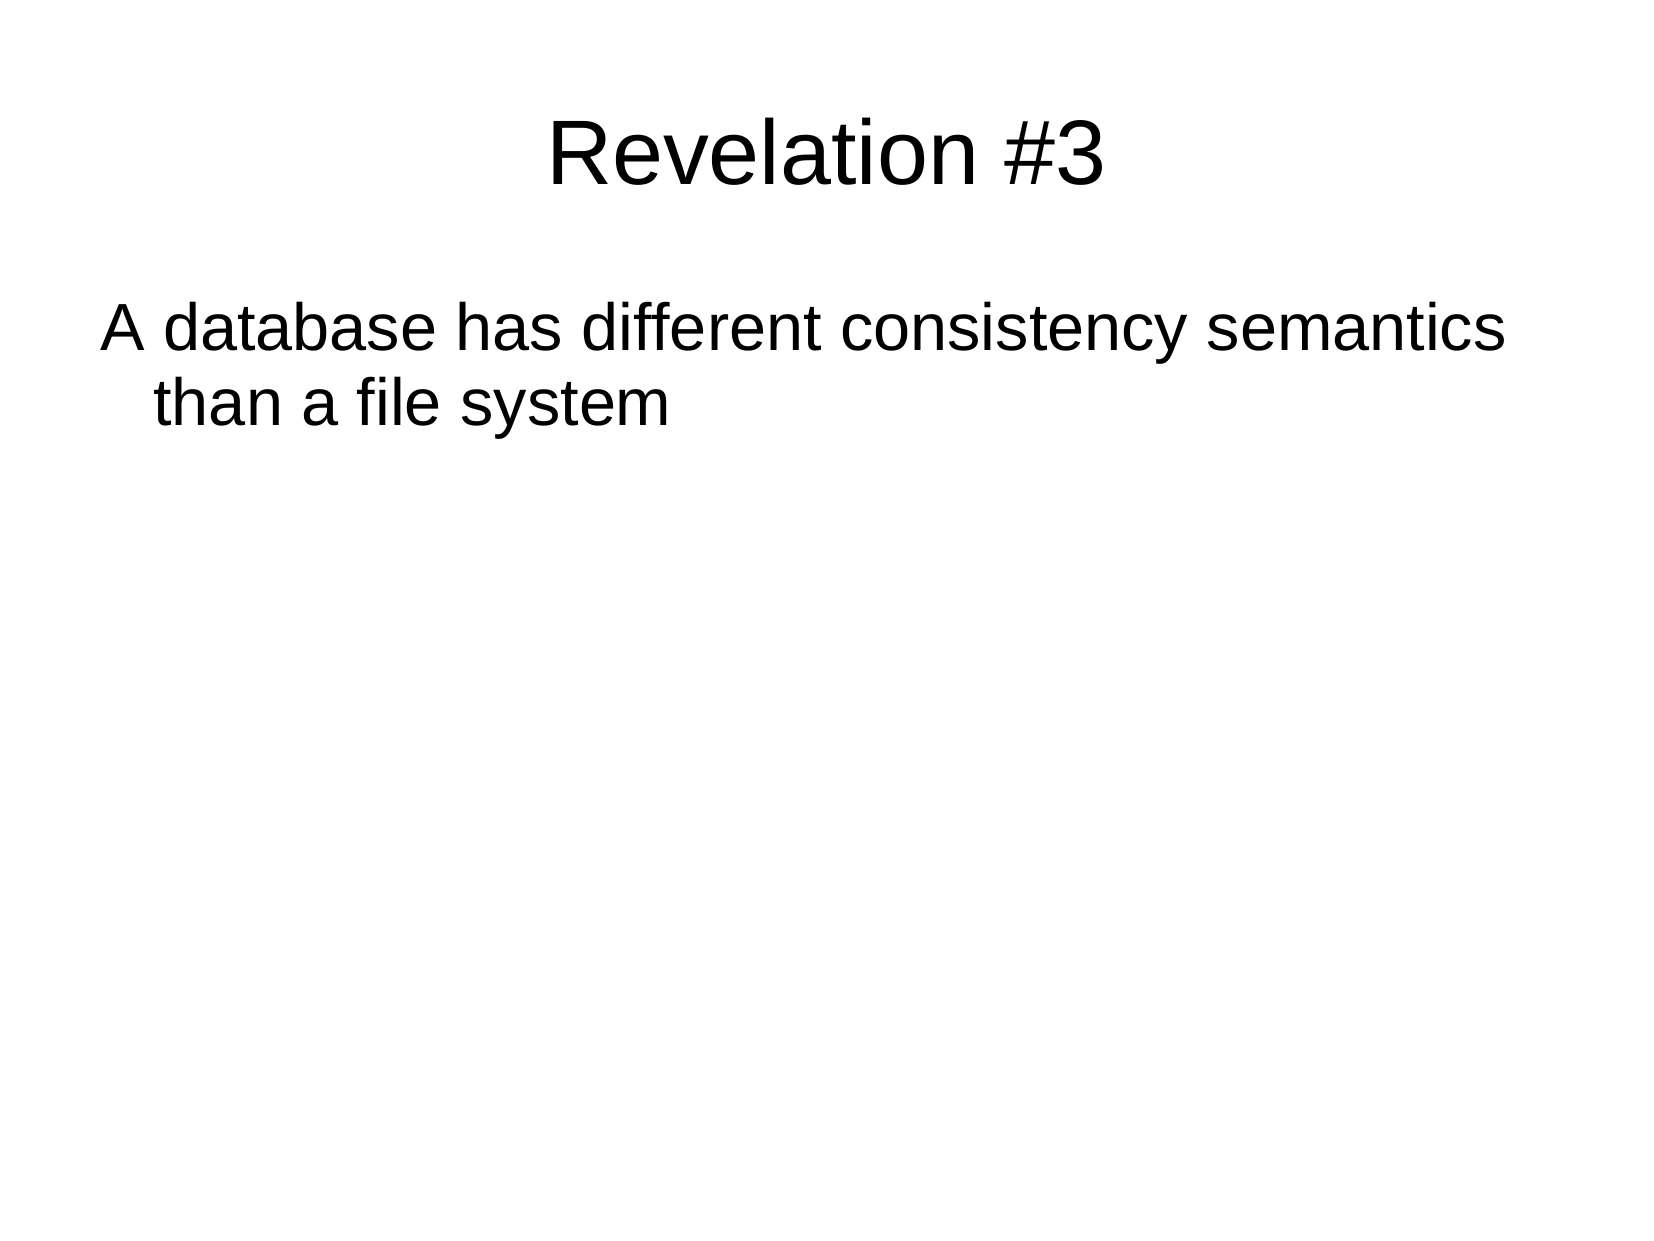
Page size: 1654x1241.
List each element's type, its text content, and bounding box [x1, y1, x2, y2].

title Revelation #3 [82, 56, 1571, 250]
list A database has different consistency semantics than a file system [82, 290, 1571, 1094]
